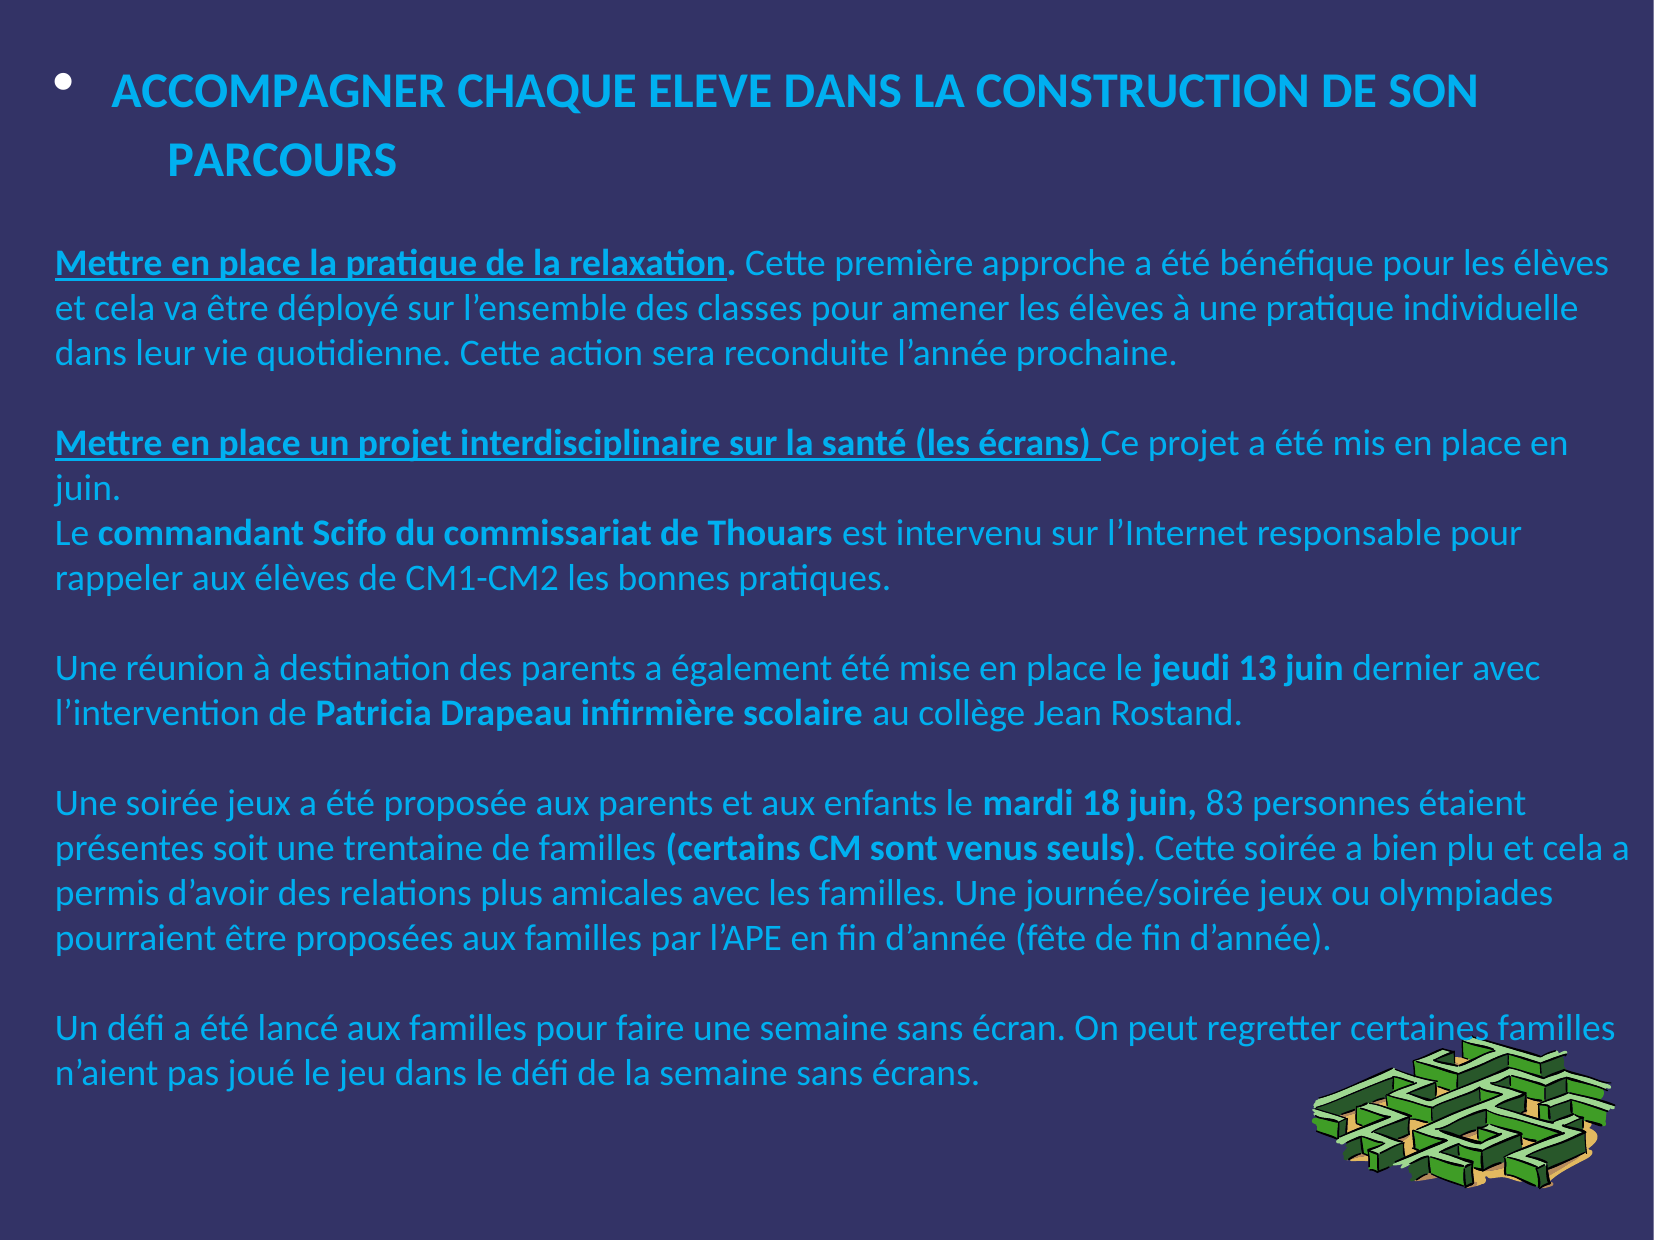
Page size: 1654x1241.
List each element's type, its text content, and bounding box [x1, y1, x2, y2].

text_box ACCOMPAGNER CHAQUE ELEVE DANS LA CONSTRUCTION DE SON PARCOURS Mettre en place la pratique de la relaxation. Cette première approche a été bénéfique pour les élèves et cela va être déployé sur l’ensemble des classes pour amener les élèves à une pratique individuelle dans leur vie quotidienne. Cette action sera reconduite l’année prochaine. Mettre en place un projet interdisciplinaire sur la santé (les écrans) Ce projet a été mis en place en juin. Le commandant Scifo du commissariat de Thouars est intervenu sur l’Internet responsable pour rappeler aux élèves de CM1-CM2 les bonnes pratiques. Une réunion à destination des parents a également été mise en place le jeudi 13 juin dernier avec l’intervention de Patricia Drapeau infirmière scolaire au collège Jean Rostand. Une soirée jeux a été proposée aux parents et aux enfants le mardi 18 juin, 83 personnes étaient présentes soit une trentaine de familles (certains CM sont venus seuls). Cette soirée a bien plu et cela a permis d’avoir des relations plus amicales avec les familles. Une journée/soirée jeux ou olympiades pourraient être proposées aux familles par l’APE en fin d’année (fête de fin d’année). Un défi a été lancé aux familles pour faire une semaine sans écran. On peut regretter certaines familles n’aient pas joué le jeu dans le défi de la semaine sans écrans. [40, 41, 1654, 1241]
